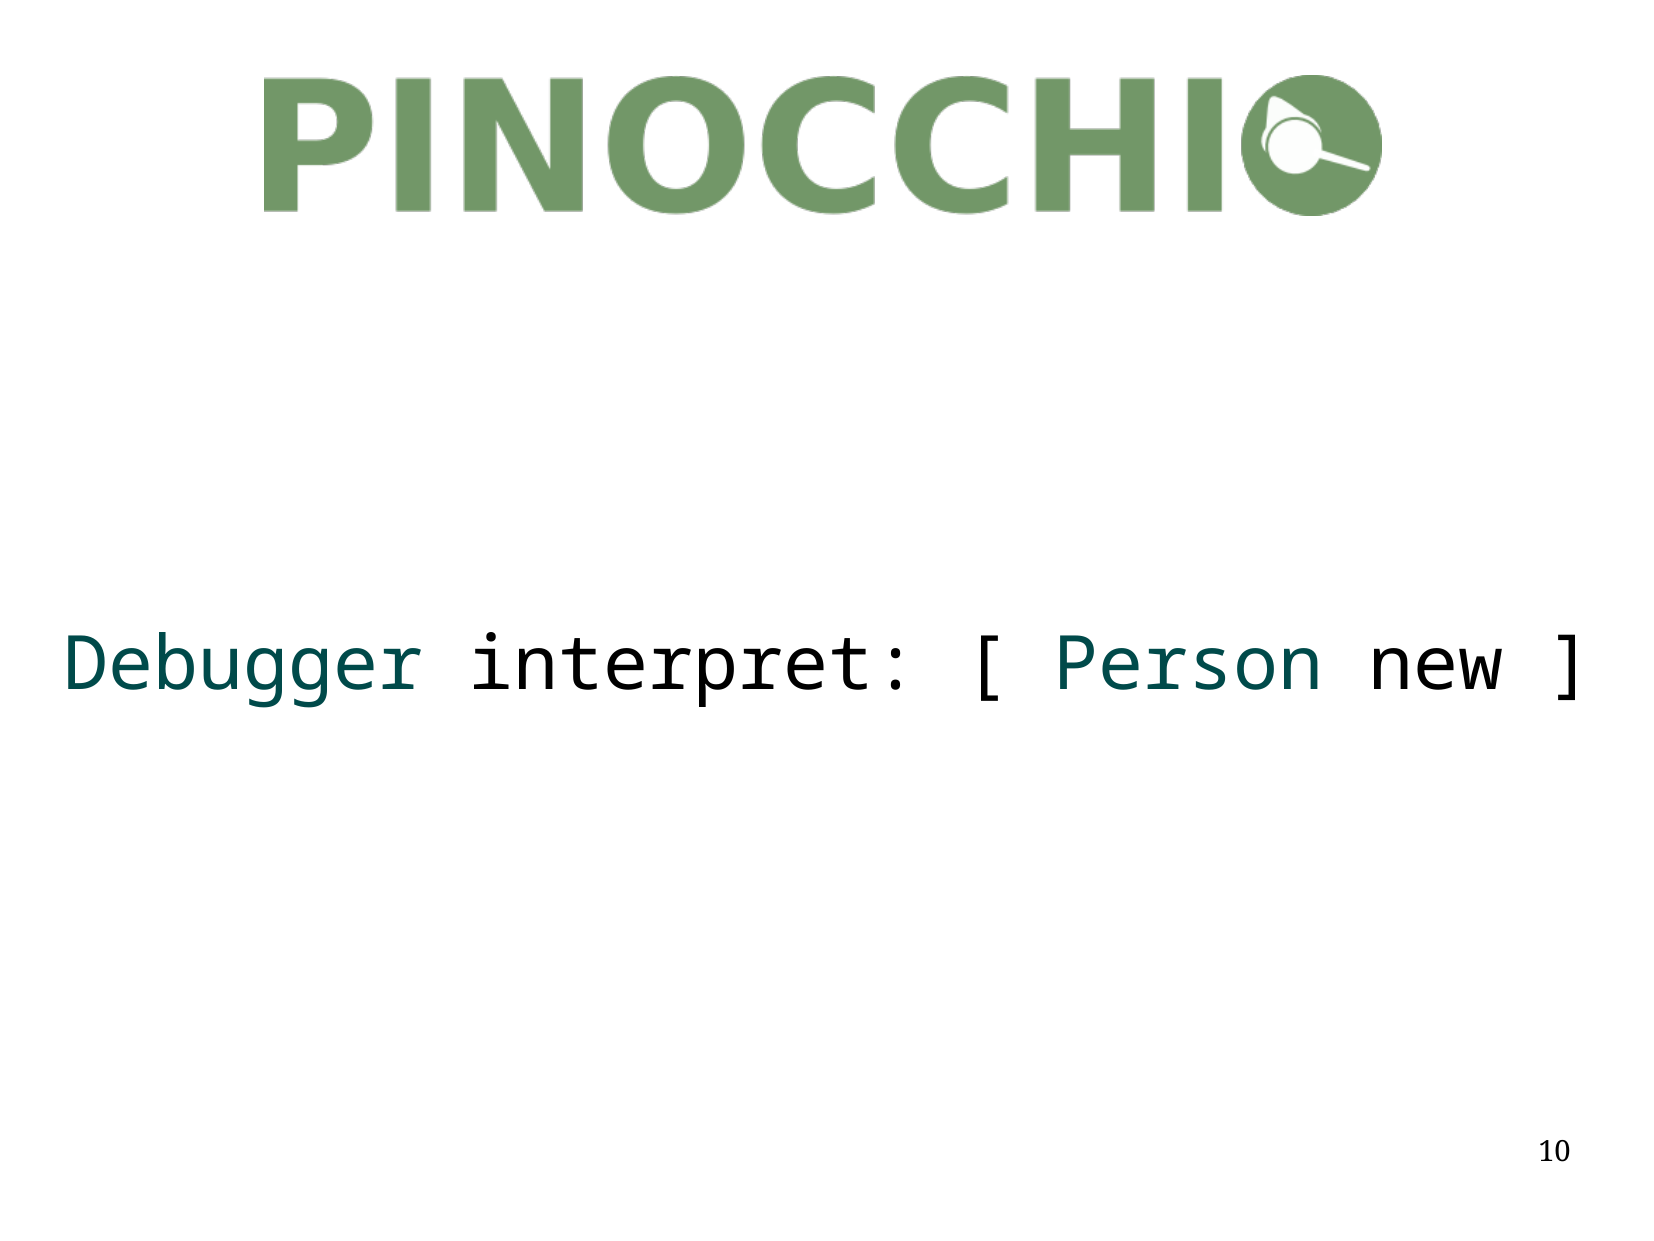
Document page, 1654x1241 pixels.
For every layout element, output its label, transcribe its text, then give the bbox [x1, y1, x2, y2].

subtitle Debugger interpret: [ Person new ] [63, 304, 1601, 1017]
picture [264, 75, 1382, 216]
